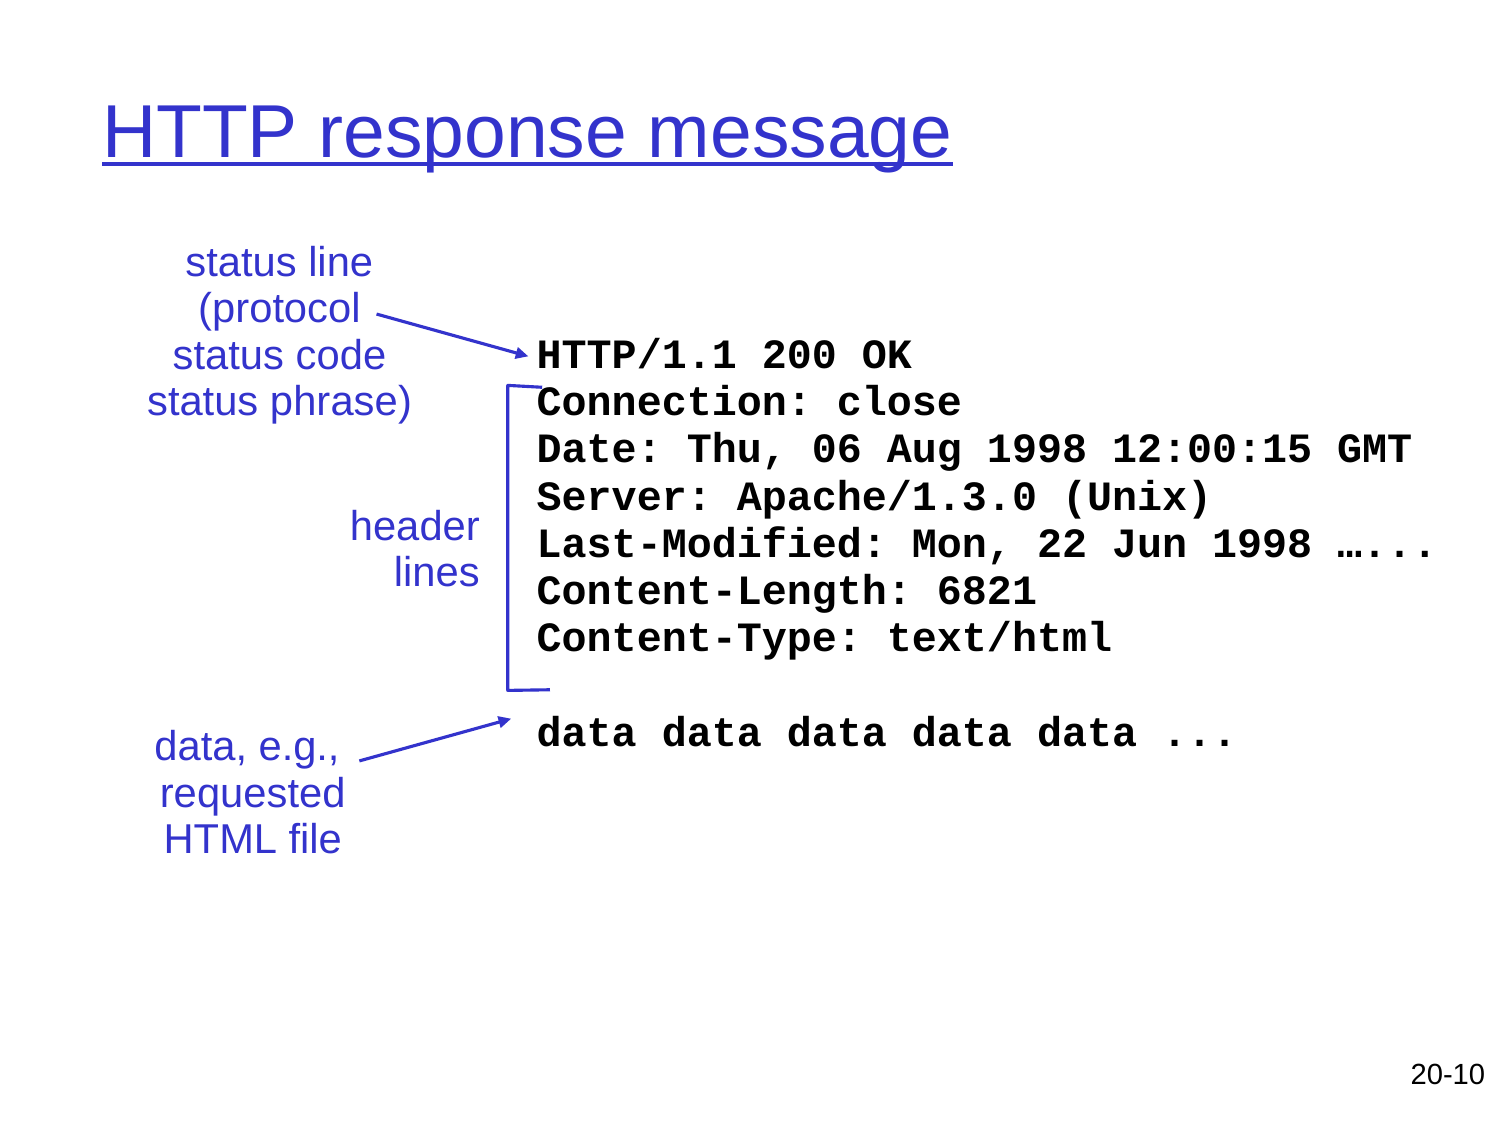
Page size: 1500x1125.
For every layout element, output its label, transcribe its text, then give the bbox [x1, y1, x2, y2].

text_box header lines [334, 495, 495, 604]
title HTTP response message [87, 37, 1363, 225]
text_box data, e.g., requested HTML file [139, 715, 367, 871]
text_box status line (protocol status code status phrase) [132, 230, 427, 433]
text_box HTTP/1.1 200 OK Connection: close Date: Thu, 06 Aug 1998 12:00:15 GMT Server: Apache/1.3.0 (Unix) Last-Modified: Mon, 22 Jun 1998 …... Content-Length: 6821 Content-Type: text/html data data data data data ... [521, 325, 1477, 767]
